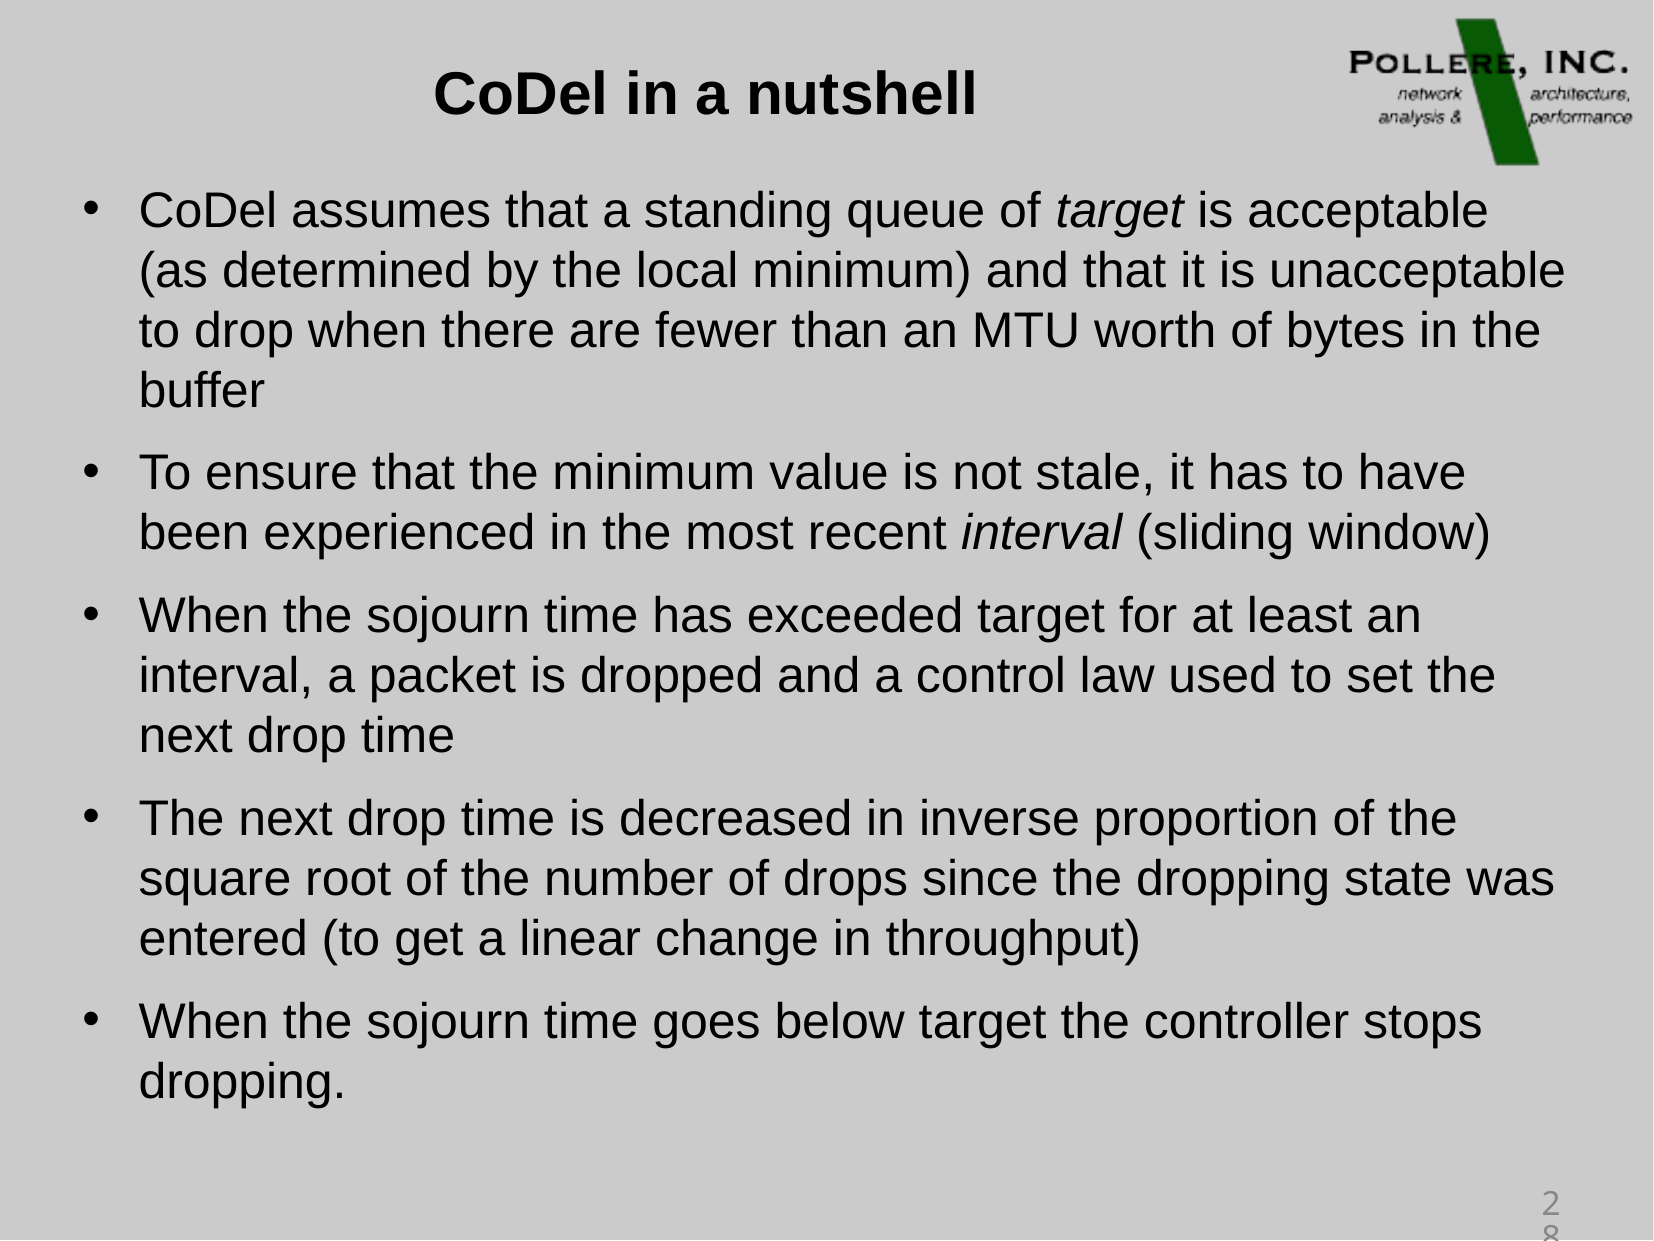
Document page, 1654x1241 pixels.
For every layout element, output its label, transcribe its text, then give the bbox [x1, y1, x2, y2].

title CoDel in a nutshell [75, 38, 1338, 144]
picture [1329, 14, 1651, 169]
list CoDel assumes that a standing queue of target is acceptable (as determined by the local minimum) and that it is unacceptable to drop when there are fewer than an MTU worth of bytes in the buffer To ensure that the minimum value is not stale, it has to have been experienced in the most recent interval (sliding window) When the sojourn time has exceeded target for at least an interval, a packet is dropped and a control law used to set the next drop time The next drop time is decreased in inverse proportion of the square root of the number of drops since the dropping state was entered (to get a linear change in throughput) When the sojourn time goes below target the controller stops dropping. [82, 176, 1572, 1148]
